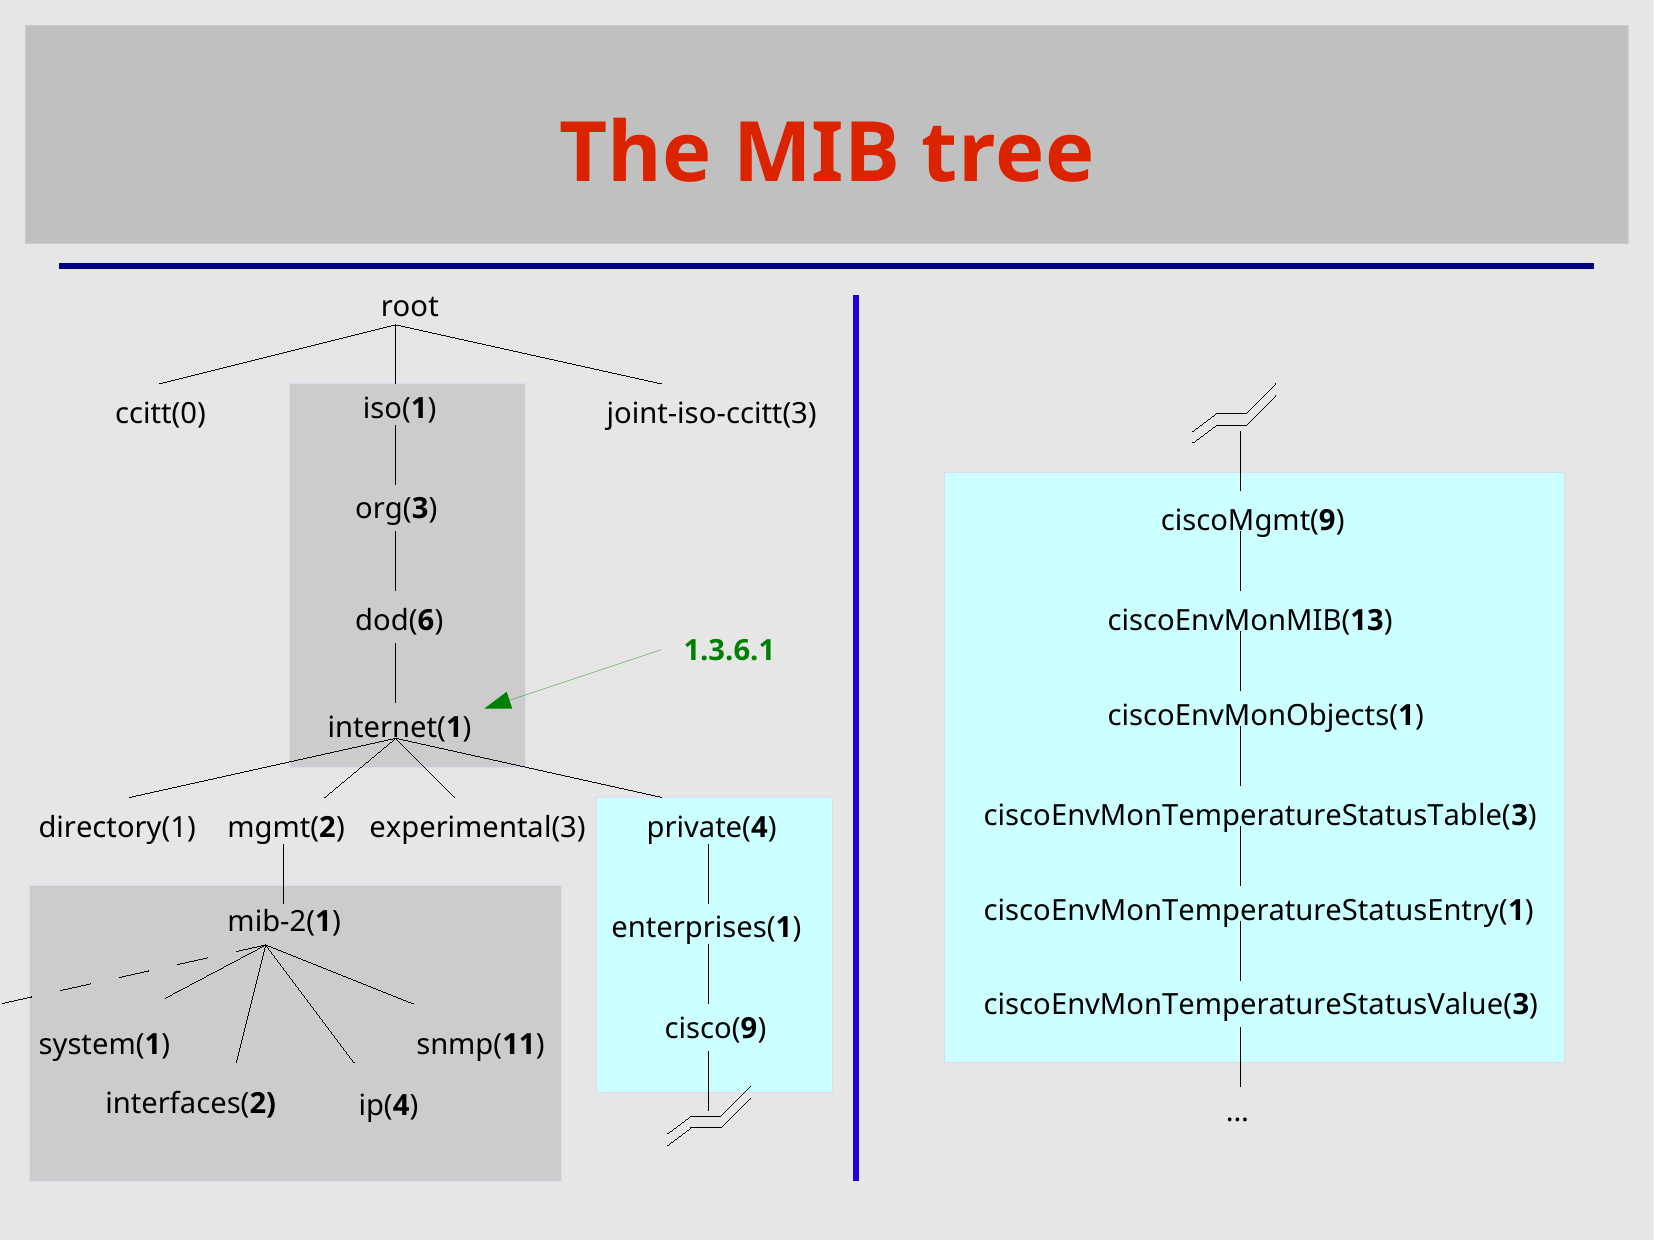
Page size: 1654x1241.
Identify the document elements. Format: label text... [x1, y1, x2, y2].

text_box iso(1) [348, 377, 457, 428]
text_box [29, 885, 562, 1182]
text_box ccitt(0) [100, 383, 228, 434]
text_box interfaces(2) [90, 1073, 298, 1123]
text_box internet(1) [312, 696, 492, 747]
text_box cisco(9) [649, 998, 789, 1048]
text_box directory(1) [23, 797, 212, 847]
text_box [1241, 472, 1565, 974]
text_box ciscoEnvMonMIB(13) [1092, 590, 1411, 640]
text_box mib-2(1) [212, 891, 363, 942]
text_box enterprises(1) [596, 897, 823, 947]
text_box system(1) [23, 1014, 191, 1064]
text_box ciscoEnvMonTemperatureStatusEntry(1) [968, 880, 1559, 930]
text_box ciscoEnvMonTemperatureStatusValue(3) [968, 974, 1565, 1024]
text_box 1.3.6.1 [668, 620, 795, 670]
text_box mgmt(2) [212, 797, 354, 847]
text_box private(4) [631, 797, 797, 847]
text_box dod(6) [340, 590, 463, 640]
title The MIB tree [121, 46, 1534, 253]
text_box [596, 797, 833, 1093]
text_box ... [1211, 1080, 1269, 1131]
text_box [596, 797, 708, 897]
text_box ciscoMgmt(9) [1146, 490, 1366, 540]
text_box root [366, 276, 455, 326]
text_box ciscoEnvMonObjects(1) [1092, 685, 1449, 735]
text_box ip(4) [343, 1074, 439, 1125]
text_box ciscoEnvMonTemperatureStatusTable(3) [968, 785, 1564, 835]
text_box experimental(3) [354, 797, 608, 847]
text_box snmp(11) [401, 1014, 566, 1064]
text_box joint-iso-ccitt(3) [591, 383, 844, 434]
text_box [289, 383, 526, 768]
text_box [944, 472, 1565, 1063]
text_box org(3) [340, 478, 456, 528]
